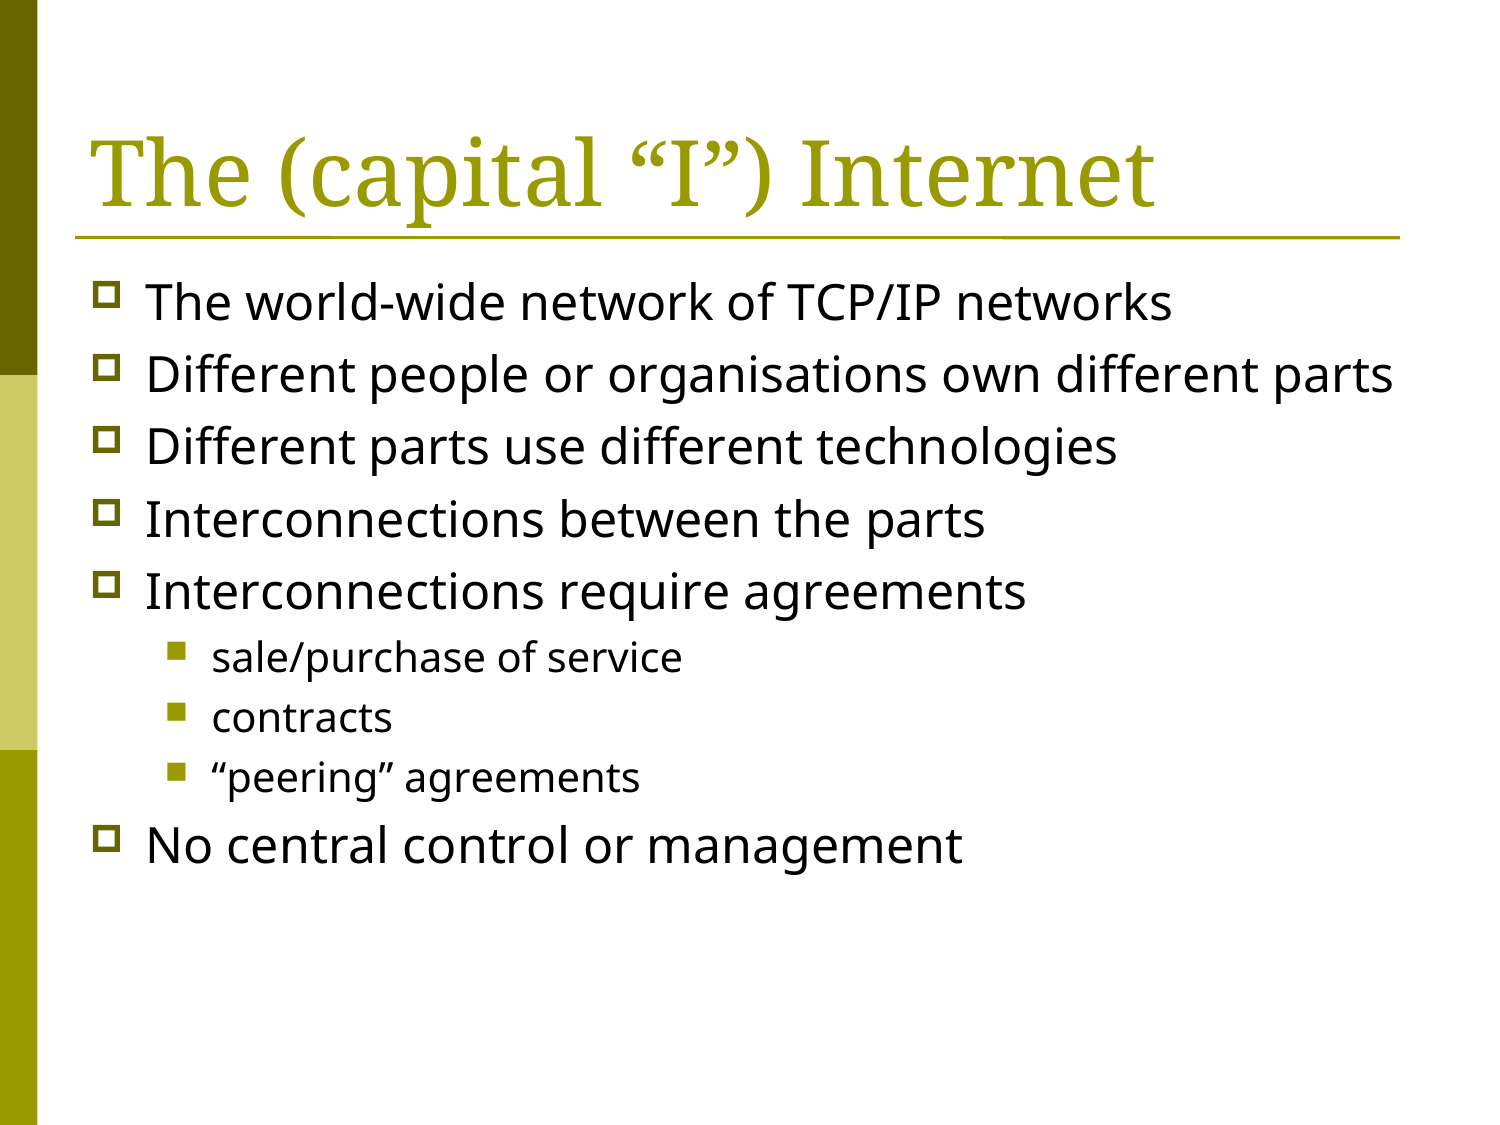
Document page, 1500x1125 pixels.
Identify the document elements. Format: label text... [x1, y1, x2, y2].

list The world-wide network of TCP/IP networks Different people or organisations own different parts Different parts use different technologies Interconnections between the parts Interconnections require agreements sale/purchase of service contracts “peering” agreements No central control or management [75, 262, 1426, 1006]
title The (capital “I”) Internet [75, 45, 1426, 233]
